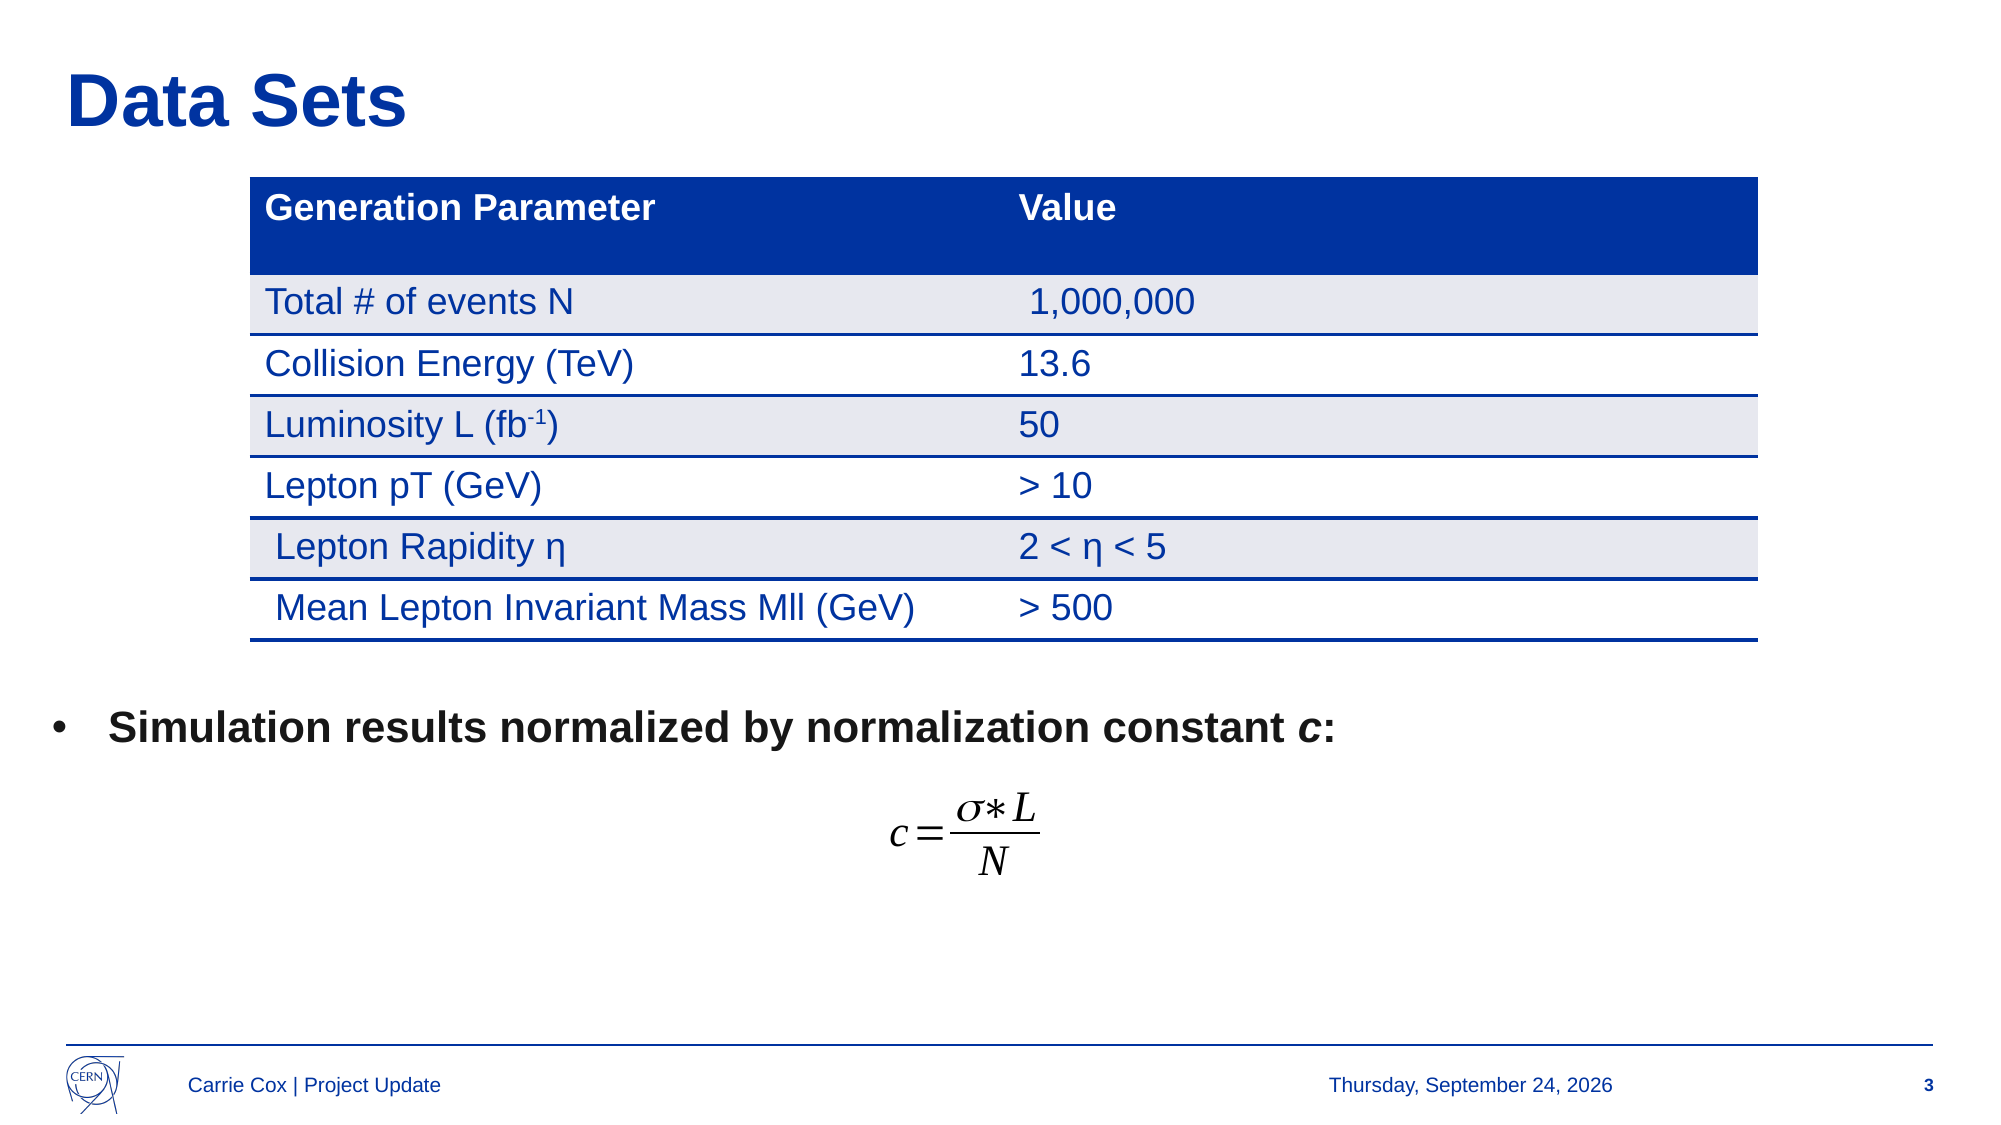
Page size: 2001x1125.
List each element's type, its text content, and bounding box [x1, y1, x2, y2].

table_cell 50 [1004, 397, 1758, 455]
table_header Generation Parameter [250, 181, 1004, 272]
chart [883, 782, 1048, 886]
table_cell > 500 [1004, 581, 1758, 638]
slide_number Friday, July 28, 2023 [1329, 1053, 1621, 1114]
table_cell > 10 [1004, 458, 1758, 516]
table_cell Total # of events N [250, 275, 1004, 333]
footer Carrie Cox | Project Update [187, 1053, 1302, 1114]
table_cell Luminosity L (fb-1) [250, 397, 1004, 455]
title Data Sets [66, 61, 1933, 237]
chart [994, 548, 1006, 597]
table_header Value [1004, 181, 1758, 272]
table_cell 13.6 [1004, 336, 1758, 394]
table_cell Lepton Rapidity η [250, 520, 1004, 577]
table_cell Mean Lepton Invariant Mass Mll (GeV) [250, 581, 1004, 638]
list Simulation results normalized by normalization constant c: [51, 705, 1936, 958]
table_cell 2 < η < 5 [1004, 520, 1758, 577]
slide_number <number> [1822, 1053, 1934, 1114]
table_cell Lepton pT (GeV) [250, 458, 1004, 516]
table_cell Collision Energy (TeV) [250, 336, 1004, 394]
table_cell 1,000,000 [1004, 275, 1758, 333]
